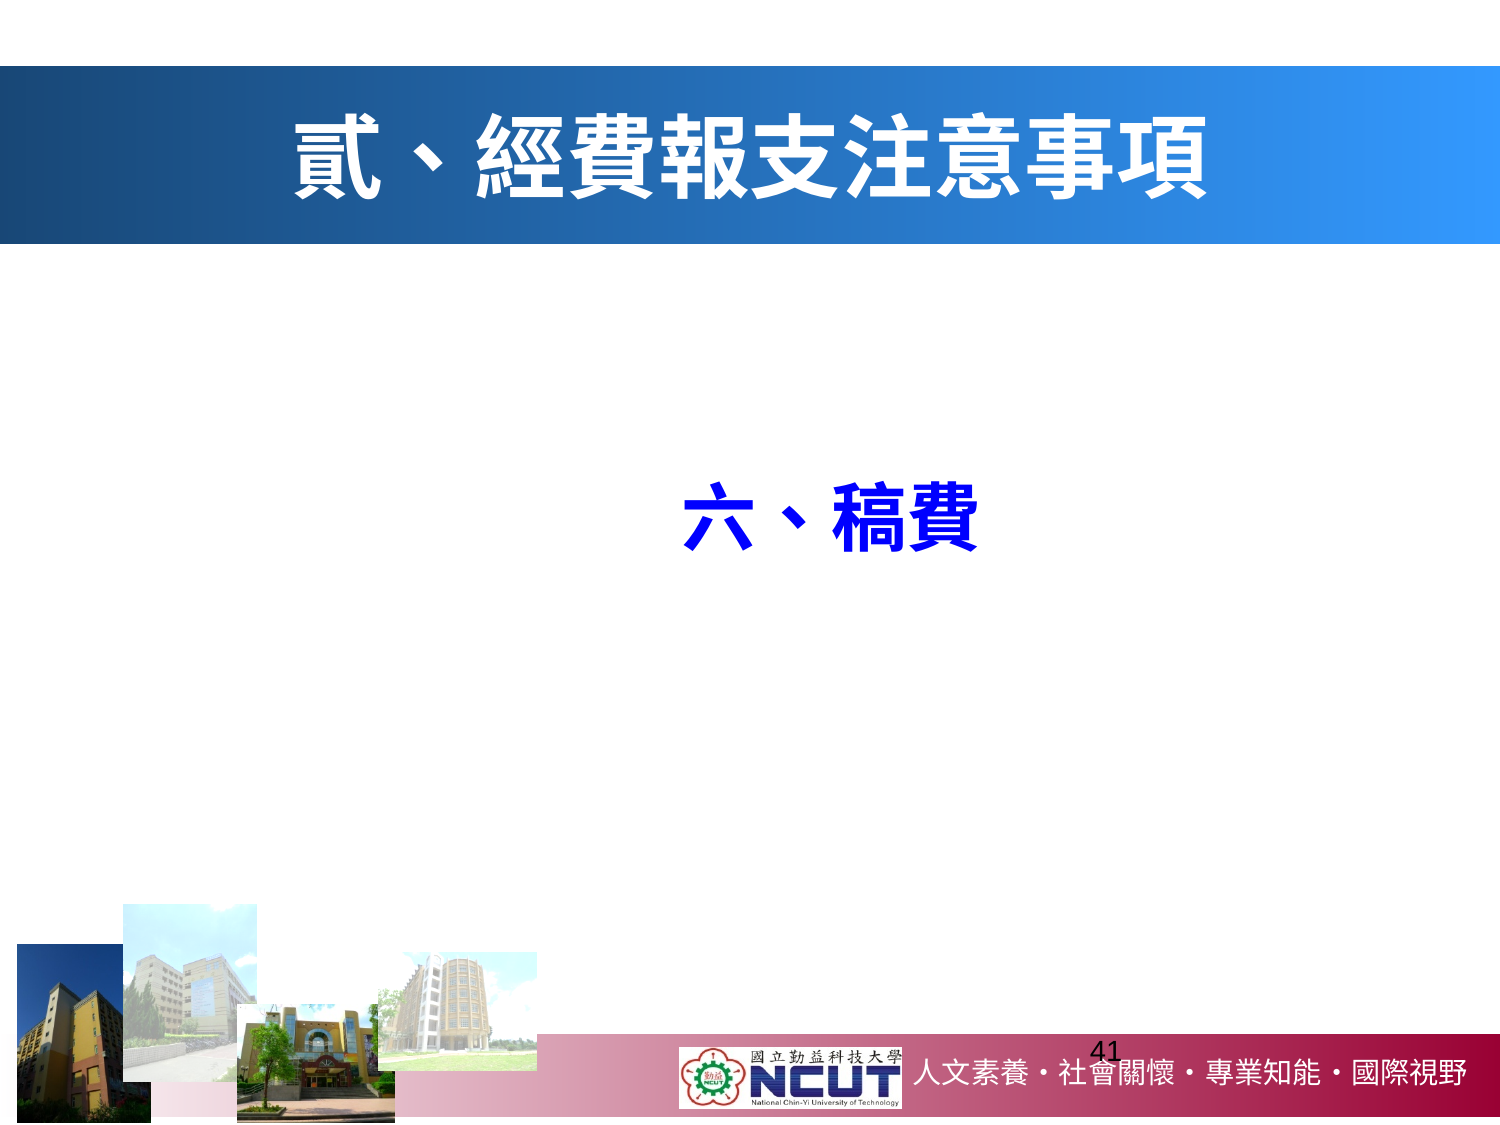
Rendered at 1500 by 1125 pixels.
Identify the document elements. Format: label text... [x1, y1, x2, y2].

list 六、稿費 [64, 267, 1500, 977]
text_box [1074, 1024, 1426, 1103]
title 貳、經費報支注意事項 [0, 66, 1500, 244]
